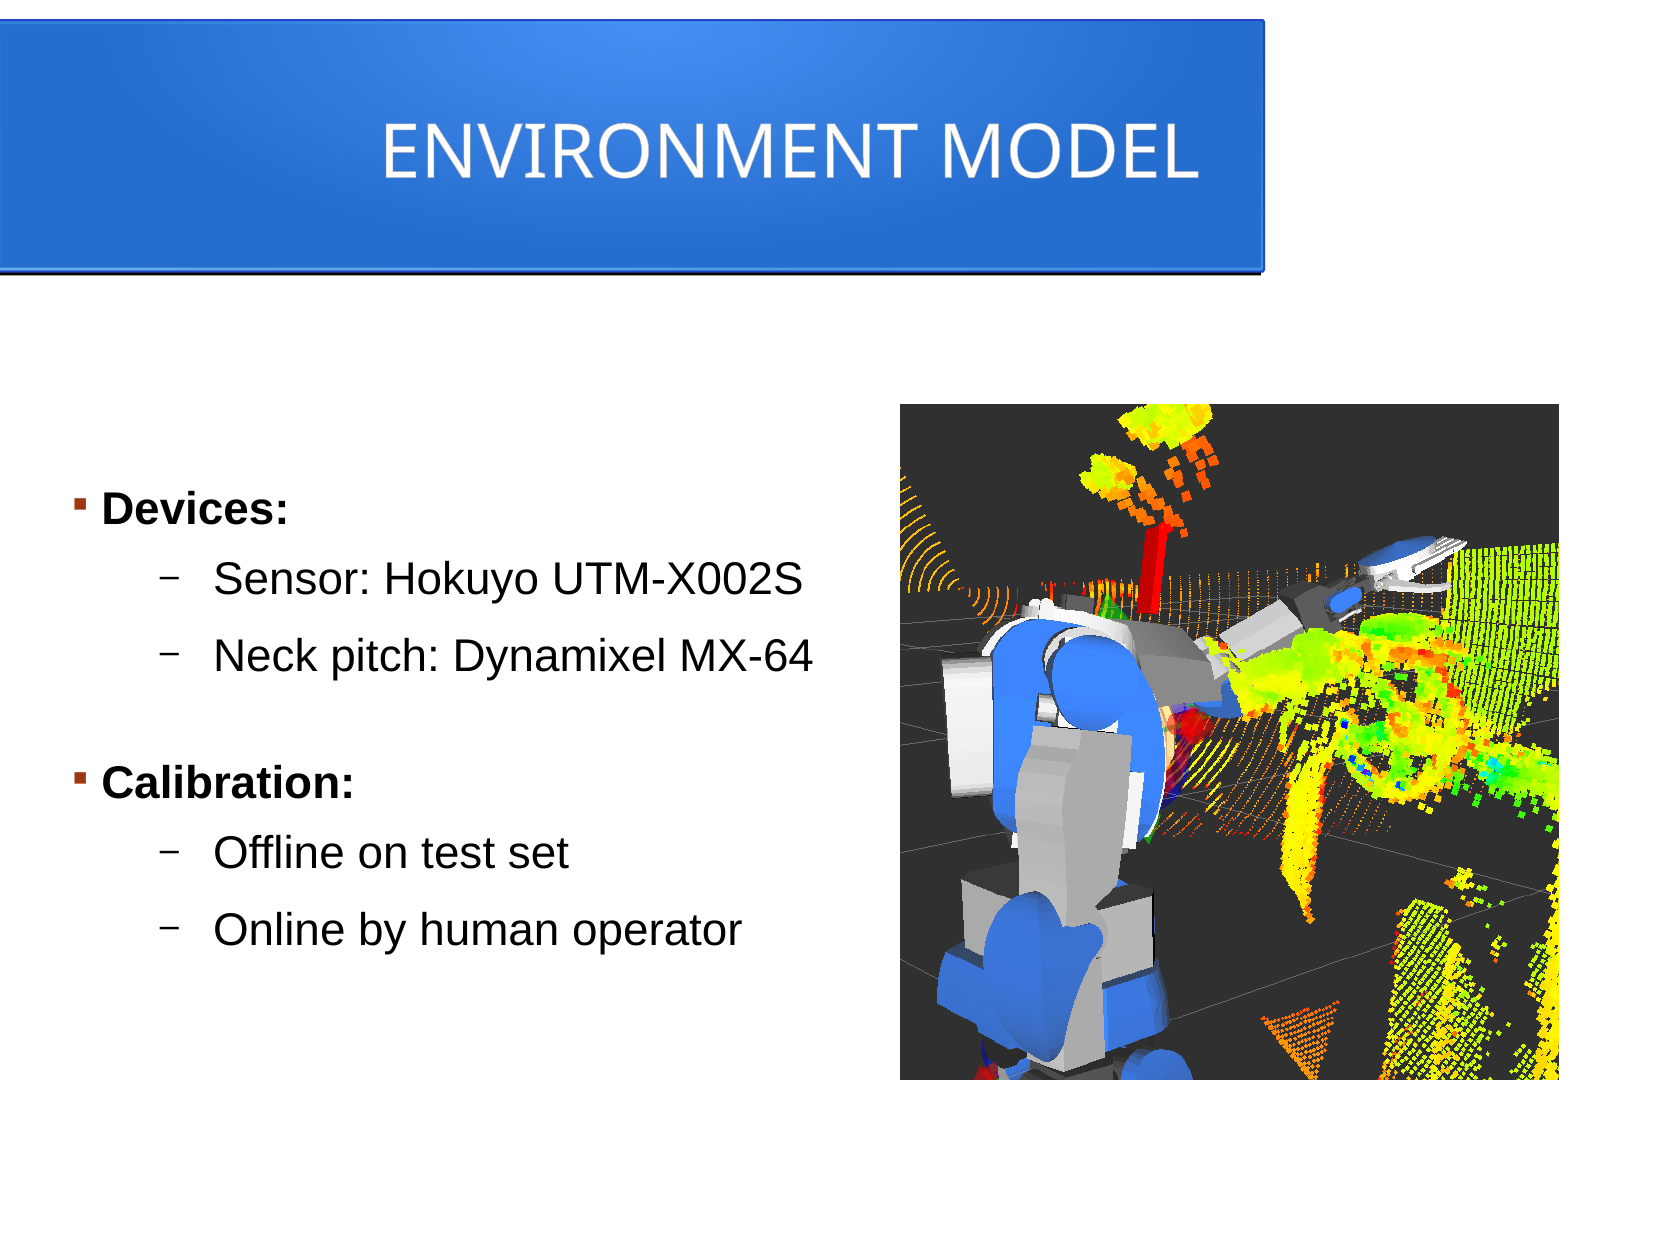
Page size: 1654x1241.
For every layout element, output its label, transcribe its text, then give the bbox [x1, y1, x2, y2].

text_box Environment model [235, 101, 1201, 199]
list Devices: Sensor: Hokuyo UTM-X002S Neck pitch: Dynamixel MX-64 Calibration: Offline on test set Online by human operator [56, 475, 856, 1001]
picture [900, 404, 1559, 1081]
